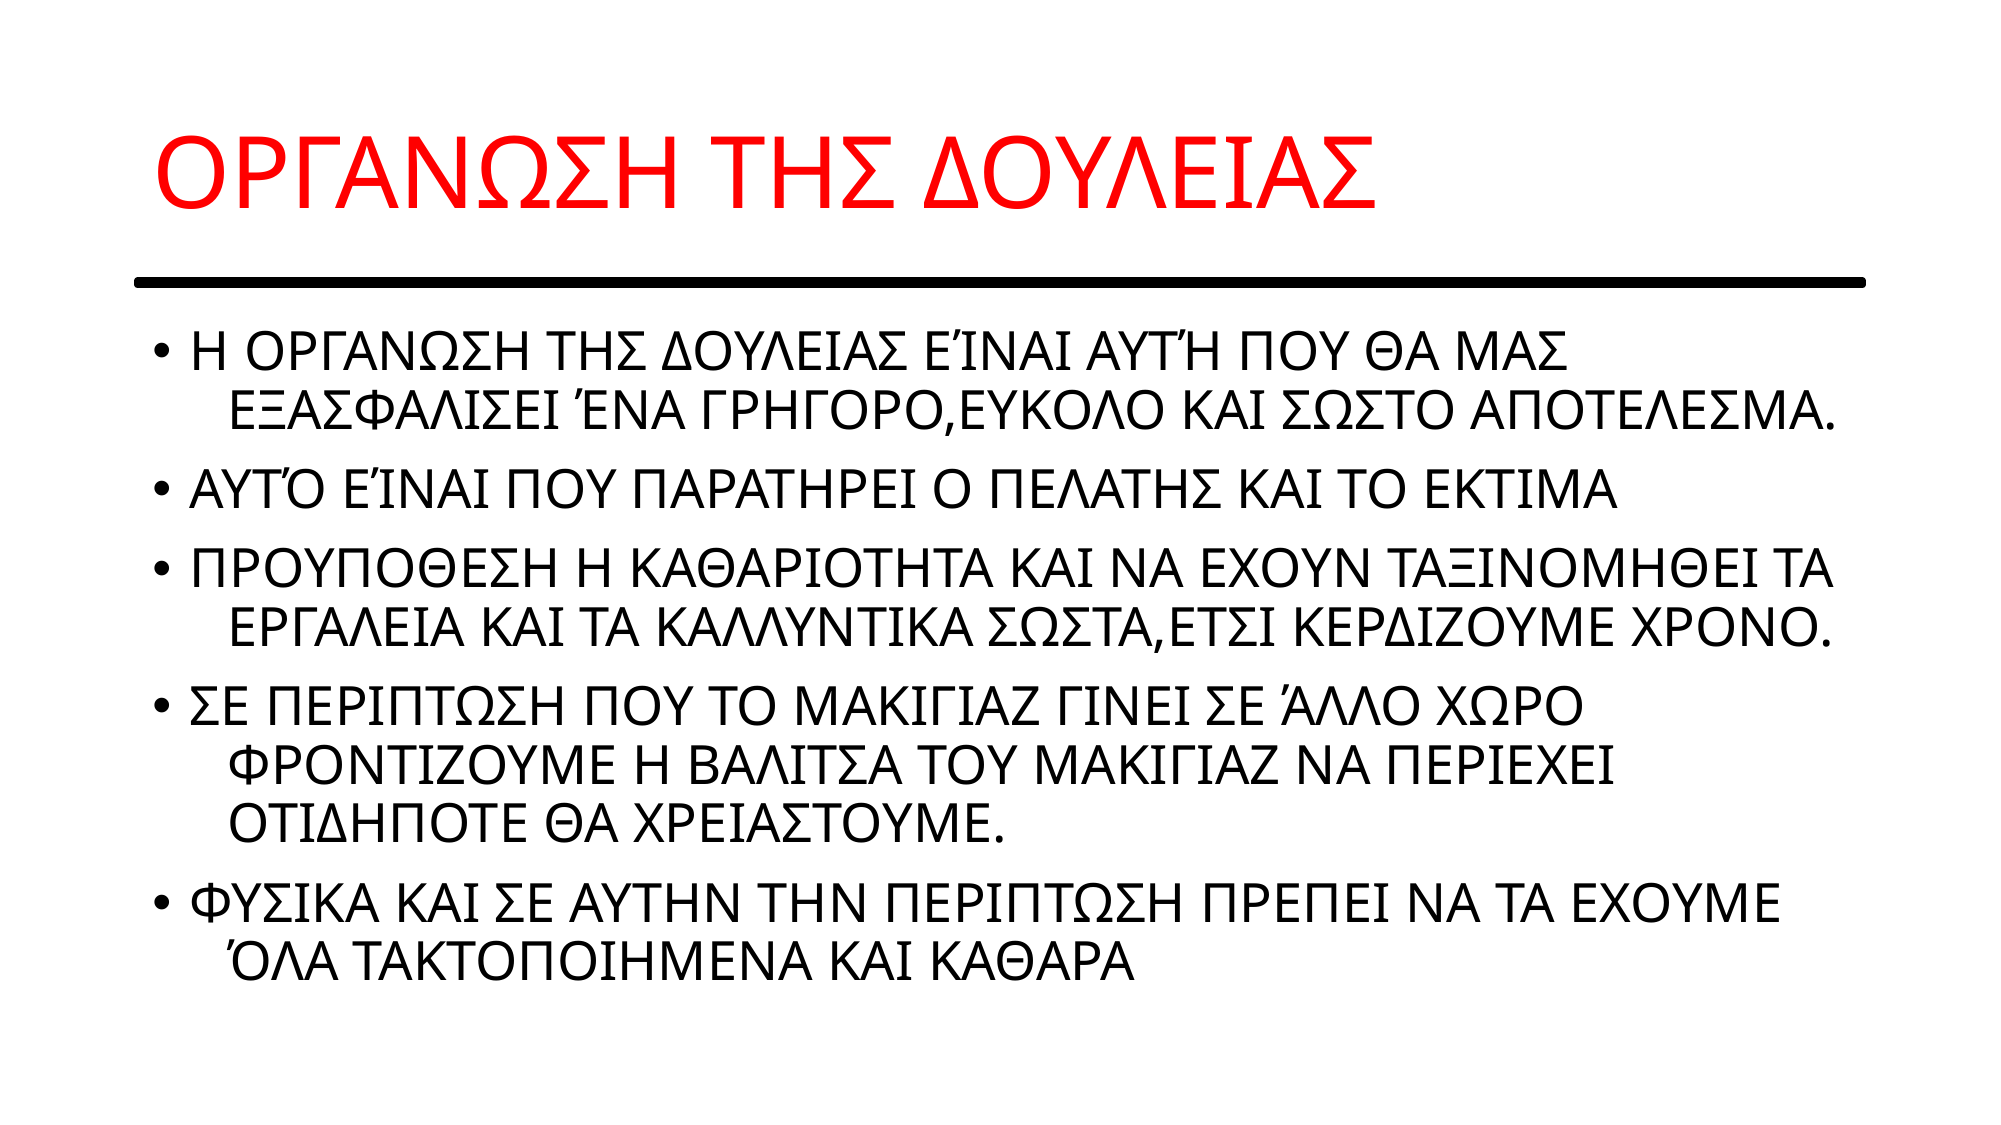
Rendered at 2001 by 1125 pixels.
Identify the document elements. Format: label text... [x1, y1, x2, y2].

title ΟΡΓΑΝΩΣΗ ΤΗΣ ΔΟΥΛΕΙΑΣ [137, 59, 1409, 278]
list Η ΟΡΓΑΝΩΣΗ ΤΗΣ ΔΟΥΛΕΙΑΣ ΕΊΝΑΙ ΑΥΤΉ ΠΟΥ ΘΑ ΜΑΣ ΕΞΑΣΦΑΛΙΣΕΙ ΈΝΑ ΓΡΗΓΟΡΟ,ΕΥΚΟΛΟ ΚΑΙ ΣΩΣΤΟ ΑΠΟΤΕΛΕΣΜΑ. ΑΥΤΌ ΕΊΝΑΙ ΠΟΥ ΠΑΡΑΤΗΡΕΙ Ο ΠΕΛΑΤΗΣ ΚΑΙ ΤΟ ΕΚΤΙΜΑ ΠΡΟΥΠΟΘΕΣΗ Η ΚΑΘΑΡΙΟΤΗΤΑ ΚΑΙ ΝΑ ΕΧΟΥΝ ΤΑΞΙΝΟΜΗΘΕΙ ΤΑ ΕΡΓΑΛΕΙΑ ΚΑΙ ΤΑ ΚΑΛΛΥΝΤΙΚΑ ΣΩΣΤΑ,ΕΤΣΙ ΚΕΡΔΙΖΟΥΜΕ ΧΡΟΝΟ. ΣΕ ΠΕΡΙΠΤΩΣΗ ΠΟΥ ΤΟ ΜΑΚΙΓΙΑΖ ΓΙΝΕΙ ΣΕ ΆΛΛΟ ΧΩΡΟ ΦΡΟΝΤΙΖΟΥΜΕ Η ΒΑΛΙΤΣΑ ΤΟΥ ΜΑΚΙΓΙΑΖ ΝΑ ΠΕΡΙΕΧΕΙ ΟΤΙΔΗΠΟΤΕ ΘΑ ΧΡΕΙΑΣΤΟΥΜΕ. ΦΥΣΙΚΑ ΚΑΙ ΣΕ ΑΥΤΗΝ ΤΗΝ ΠΕΡΙΠΤΩΣΗ ΠΡΕΠΕΙ ΝΑ ΤΑ ΕΧΟΥΜΕ ΌΛΑ ΤΑΚΤΟΠΟΙΗΜΕΝΑ ΚΑΙ ΚΑΘΑΡΑ [137, 316, 1863, 1014]
